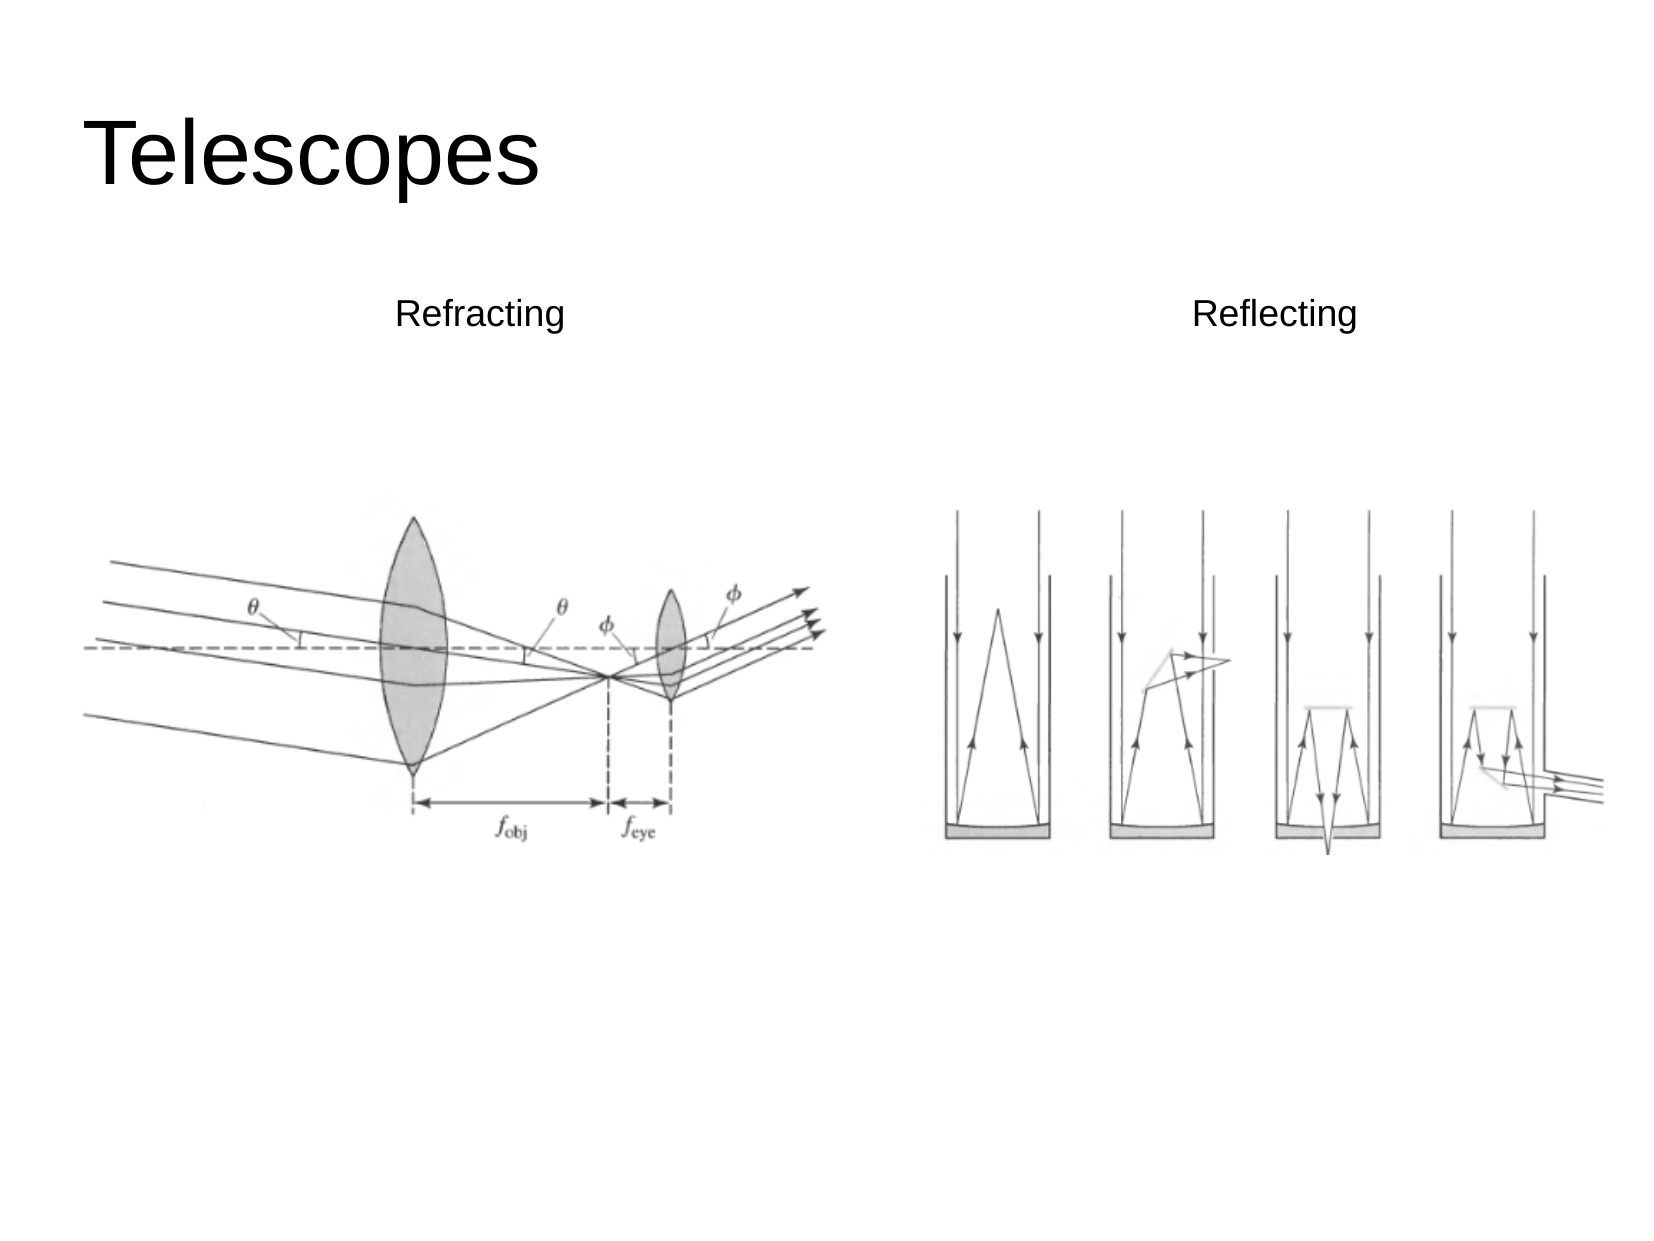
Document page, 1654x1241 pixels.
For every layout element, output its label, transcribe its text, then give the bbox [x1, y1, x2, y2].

title Telescopes [82, 49, 1571, 257]
text_box Reflecting [1035, 285, 1516, 342]
picture [24, 494, 1654, 856]
text_box Refracting [285, 285, 676, 342]
